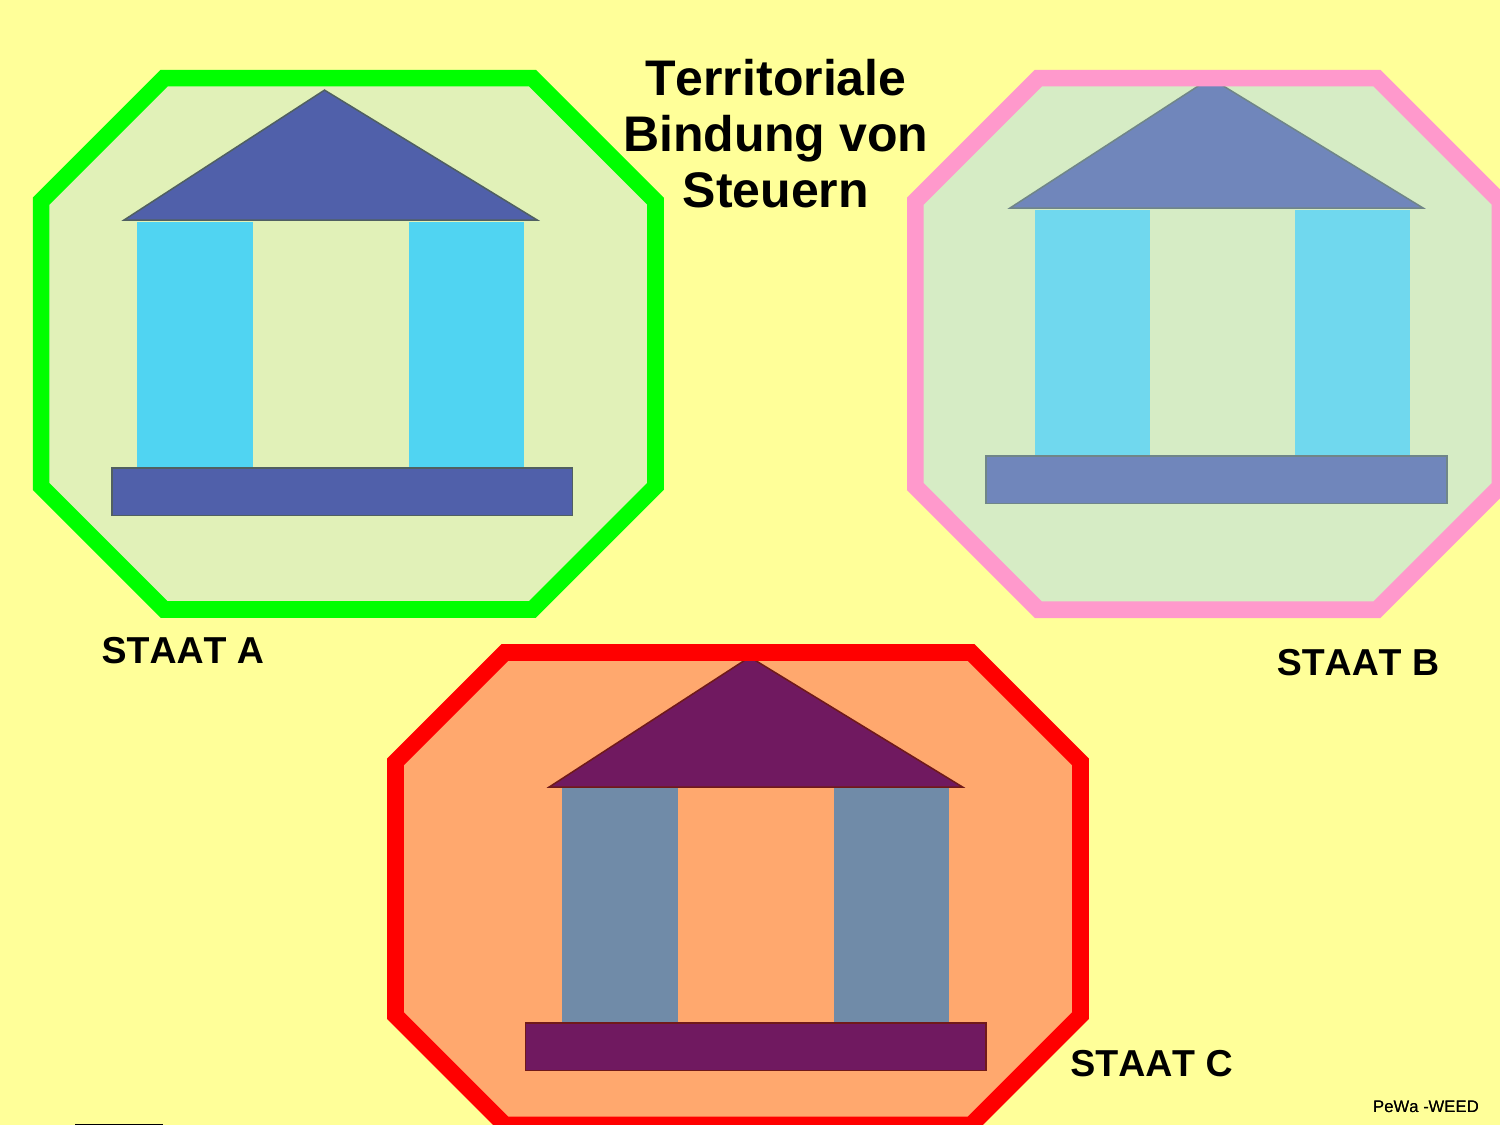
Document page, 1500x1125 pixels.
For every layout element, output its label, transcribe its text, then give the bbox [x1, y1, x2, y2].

text_box [915, 78, 1500, 610]
text_box Territoriale Bindung von Steuern [608, 42, 944, 226]
text_box [41, 78, 656, 610]
text_box STAAT C [1009, 1034, 1294, 1093]
text_box STAAT B [1216, 633, 1500, 691]
text_box [395, 652, 1081, 1125]
text_box PeWa -WEED [1358, 1089, 1500, 1125]
text_box STAAT A [41, 621, 325, 680]
